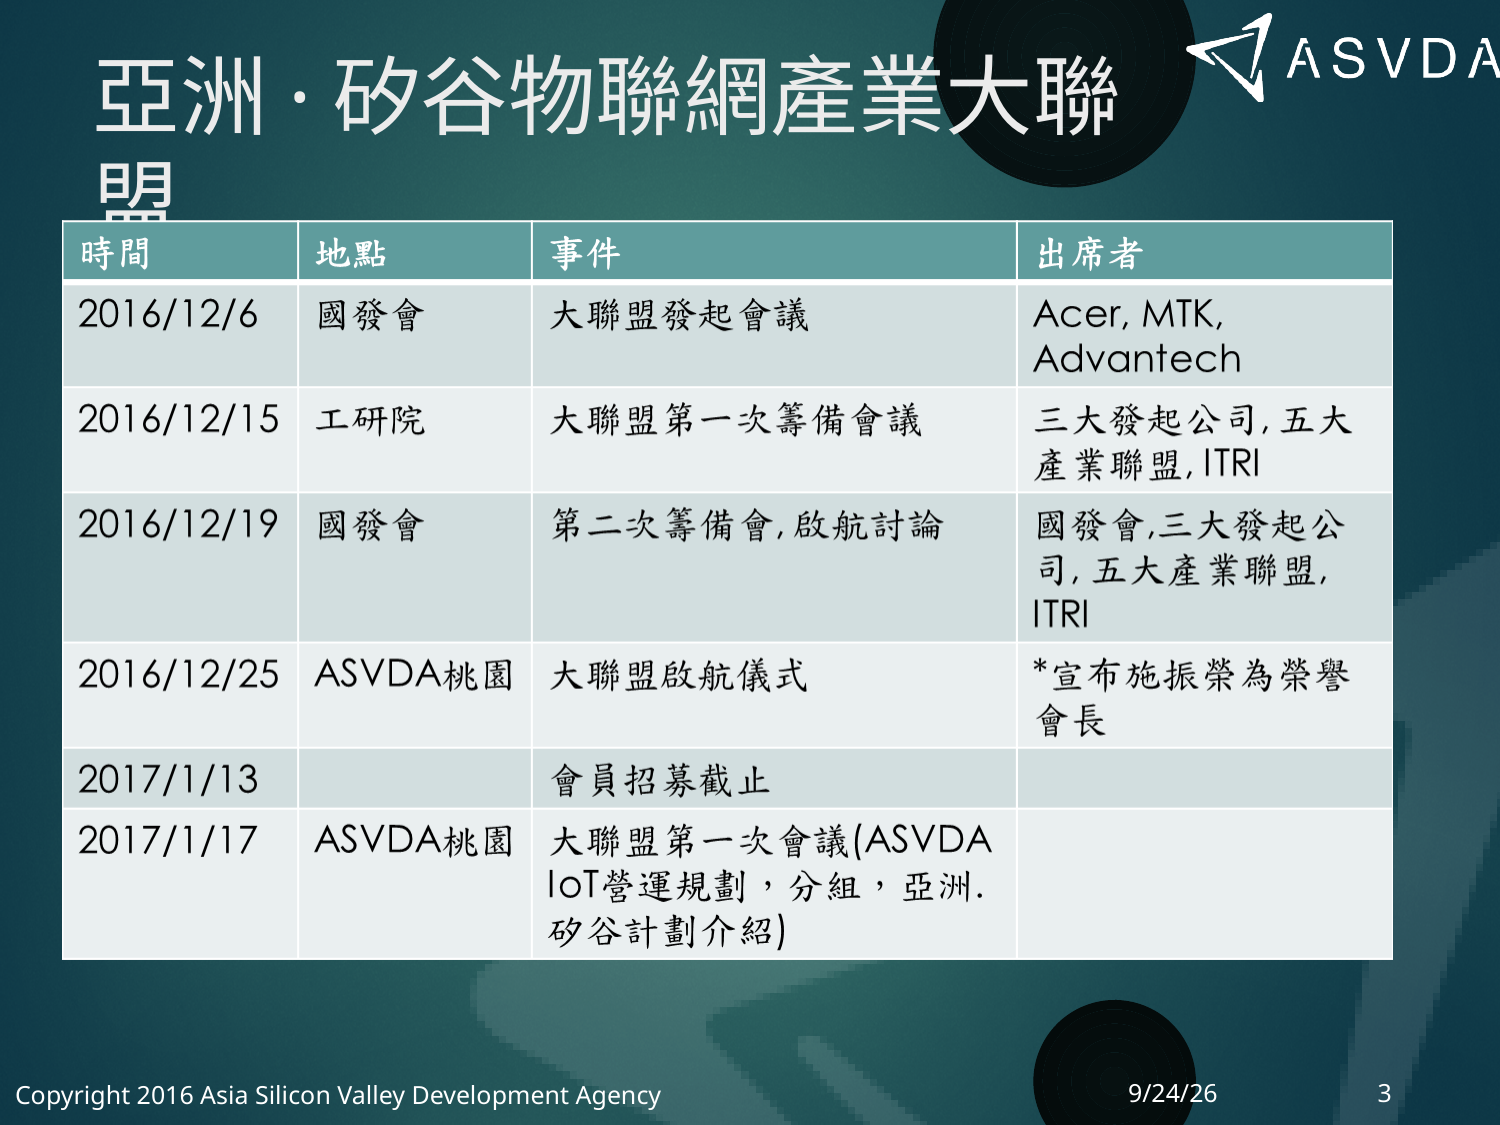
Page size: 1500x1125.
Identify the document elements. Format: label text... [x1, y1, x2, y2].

title 亞洲·矽谷物聯網產業大聯盟 [77, 33, 1204, 193]
picture [62, 217, 1393, 976]
